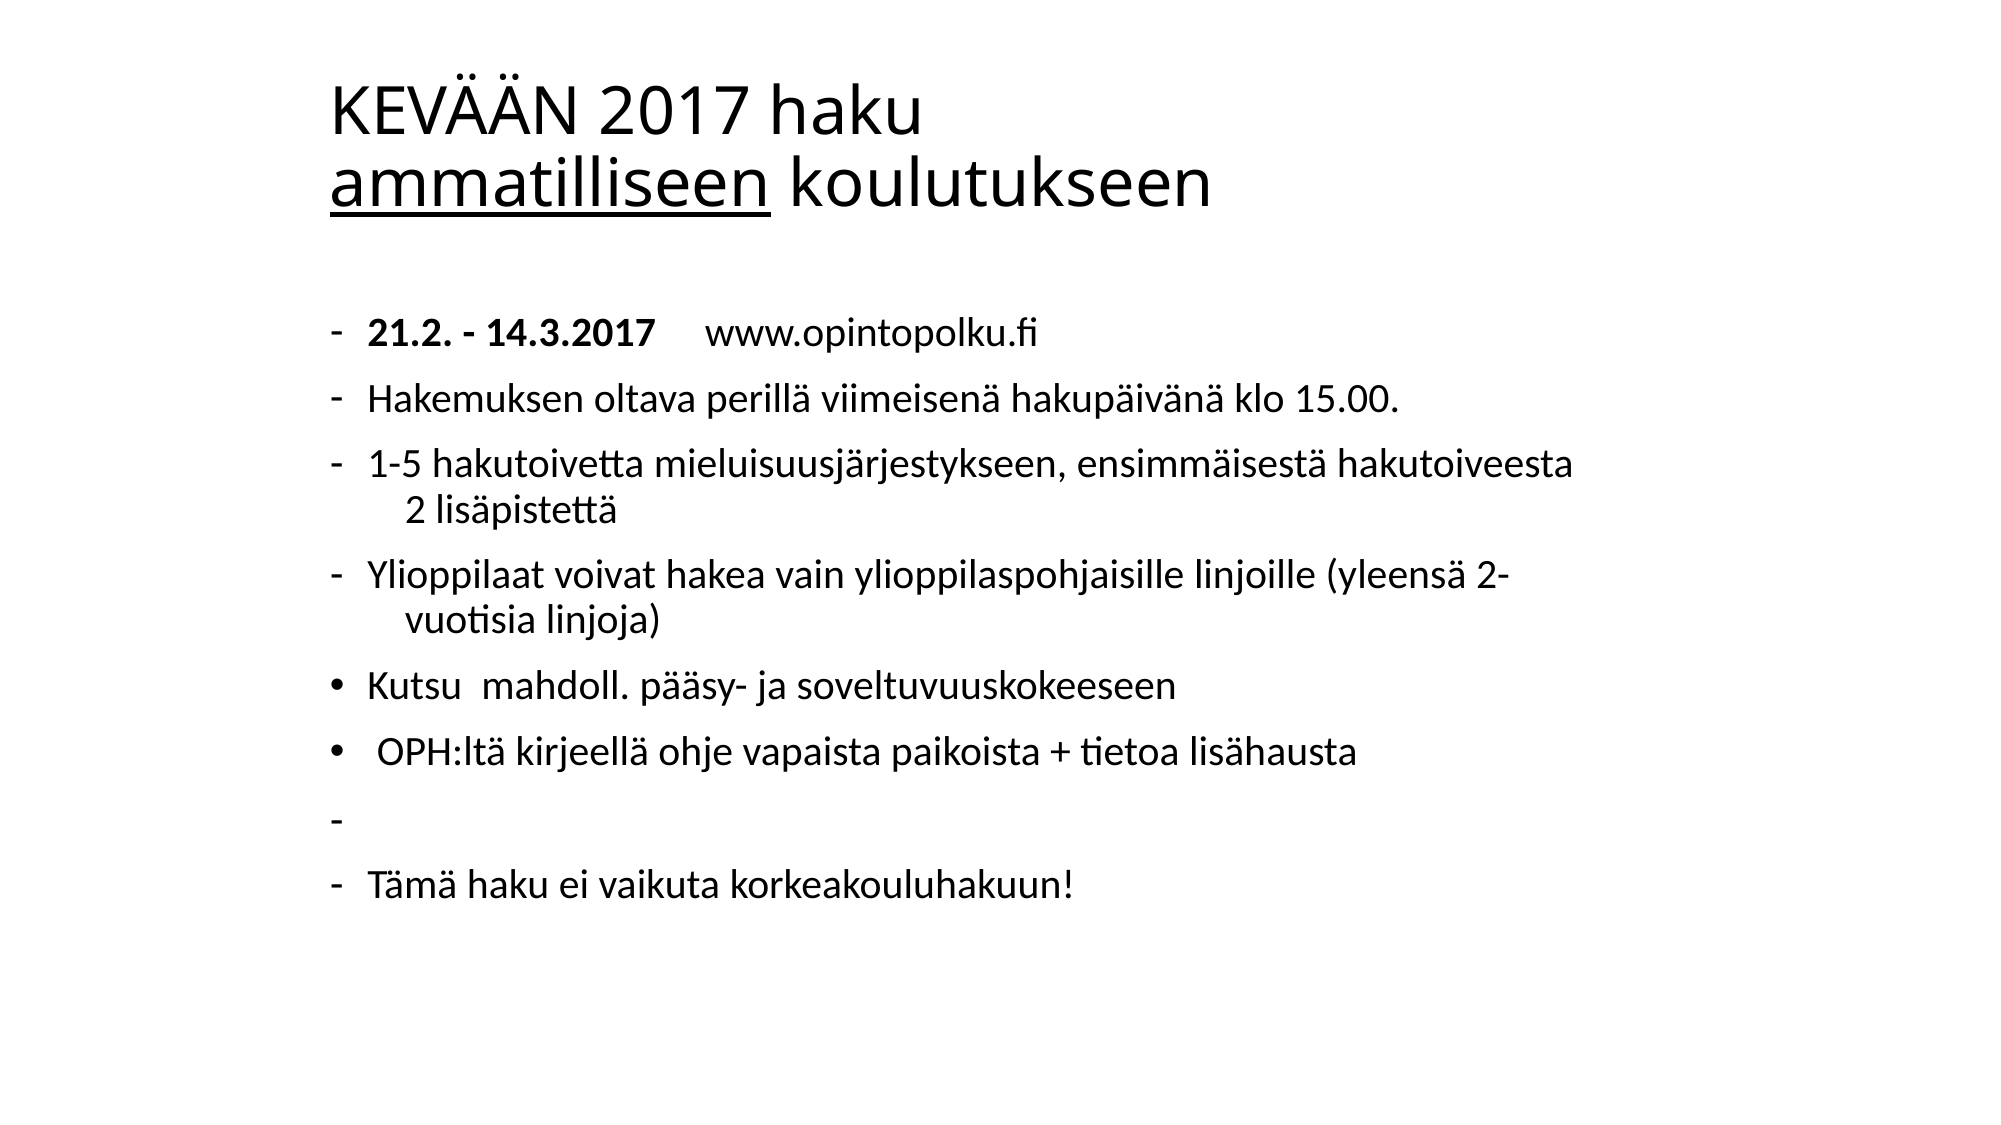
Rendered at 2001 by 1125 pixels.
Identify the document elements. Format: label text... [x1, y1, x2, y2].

title KEVÄÄN 2017 haku ammatilliseen koulutukseen [314, 42, 1579, 256]
list 21.2. - 14.3.2017 www.opintopolku.fi Hakemuksen oltava perillä viimeisenä hakupäivänä klo 15.00. 1-5 hakutoivetta mieluisuusjärjestykseen, ensimmäisestä hakutoiveesta 2 lisäpistettä Ylioppilaat voivat hakea vain ylioppilaspohjaisille linjoille (yleensä 2-vuotisia linjoja) Kutsu mahdoll. pääsy- ja soveltuvuuskokeeseen OPH:ltä kirjeellä ohje vapaista paikoista + tietoa lisähausta Tämä haku ei vaikuta korkeakouluhakuun! [314, 302, 1619, 1083]
